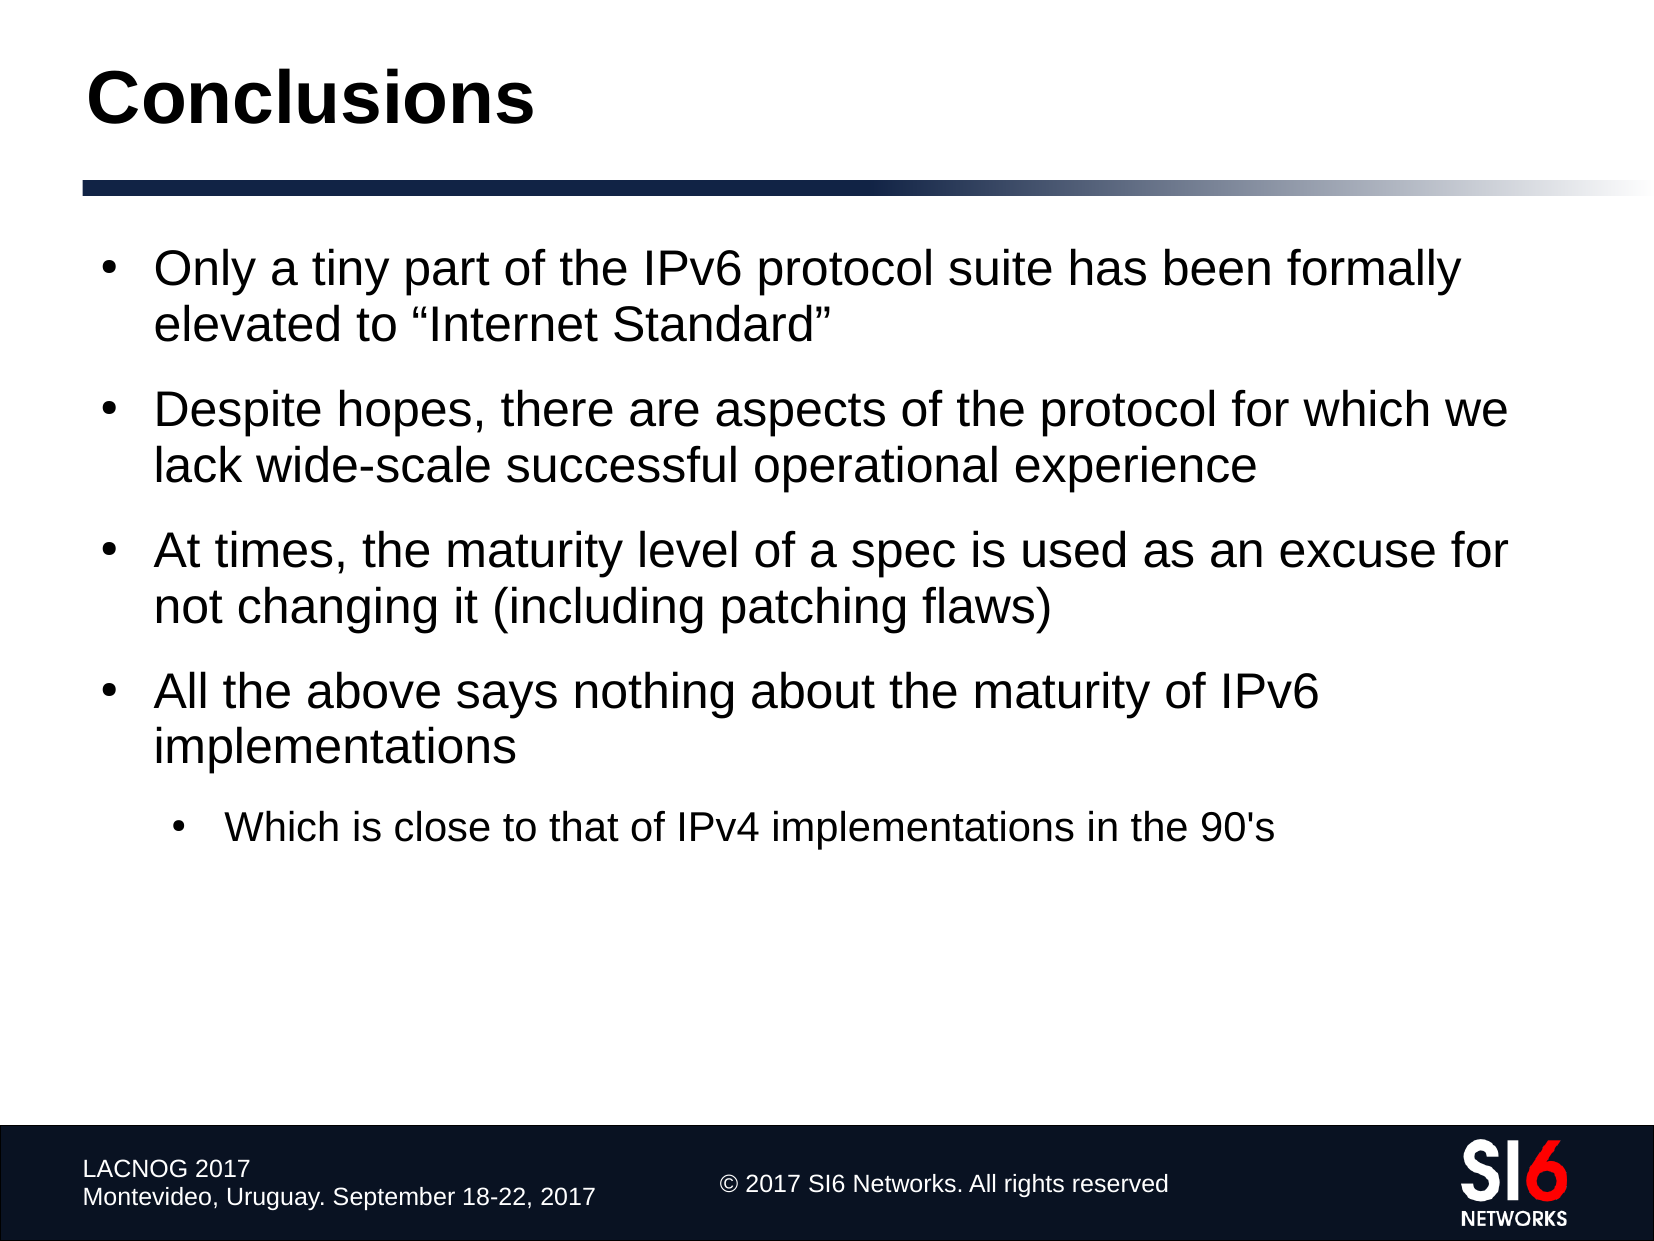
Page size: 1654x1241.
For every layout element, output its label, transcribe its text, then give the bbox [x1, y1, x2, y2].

picture [1461, 1139, 1567, 1226]
list Only a tiny part of the IPv6 protocol suite has been formally elevated to “Internet Standard” Despite hopes, there are aspects of the protocol for which we lack wide-scale successful operational experience At times, the maturity level of a spec is used as an excuse for not changing it (including patching flaws) All the above says nothing about the maturity of IPv6 implementations Which is close to that of IPv4 implementations in the 90's [82, 240, 1571, 1059]
title Conclusions [86, 30, 1576, 166]
